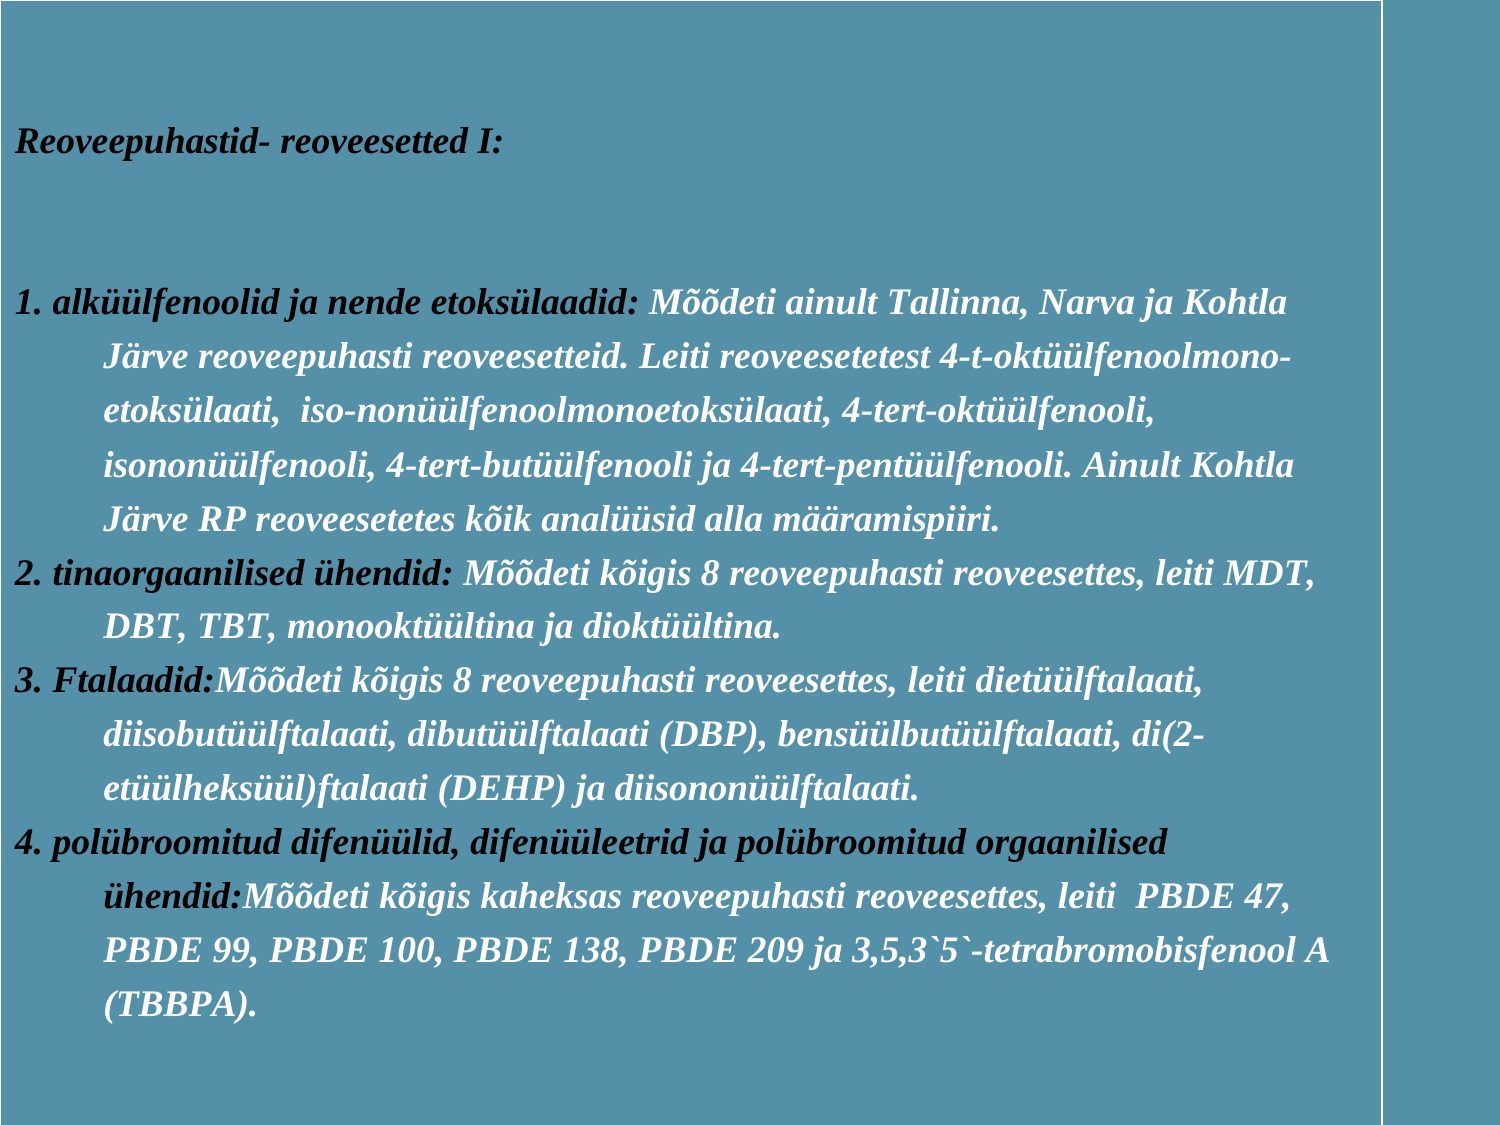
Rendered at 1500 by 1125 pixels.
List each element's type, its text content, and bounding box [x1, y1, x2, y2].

text_box Reoveepuhastid- reoveesetted I: 1. alküülfenoolid ja nende etoksülaadid: Mõõdeti ainult Tallinna, Narva ja Kohtla Järve reoveepuhasti reoveesetteid. Leiti reoveesetetest 4-t-oktüülfenoolmono-etoksülaati, iso-nonüülfenoolmonoetoksülaati, 4-tert-oktüülfenooli, isononüülfenooli, 4-tert-butüülfenooli ja 4-tert-pentüülfenooli. Ainult Kohtla Järve RP reoveesetetes kõik analüüsid alla määramispiiri. 2. tinaorgaanilised ühendid: Mõõdeti kõigis 8 reoveepuhasti reoveesettes, leiti MDT, DBT, TBT, monooktüültina ja dioktüültina. 3. Ftalaadid:Mõõdeti kõigis 8 reoveepuhasti reoveesettes, leiti dietüülftalaati, diisobutüülftalaati, dibutüülftalaati (DBP), bensüülbutüülftalaati, di(2-etüülheksüül)ftalaati (DEHP) ja diisononüülftalaati. 4. polübroomitud difenüülid, difenüüleetrid ja polübroomitud orgaanilised ühendid:Mõõdeti kõigis kaheksas reoveepuhasti reoveesettes, leiti PBDE 47, PBDE 99, PBDE 100, PBDE 138, PBDE 209 ja 3,5,3`5`-tetrabromobisfenool A (TBBPA). [0, 0, 1383, 1125]
